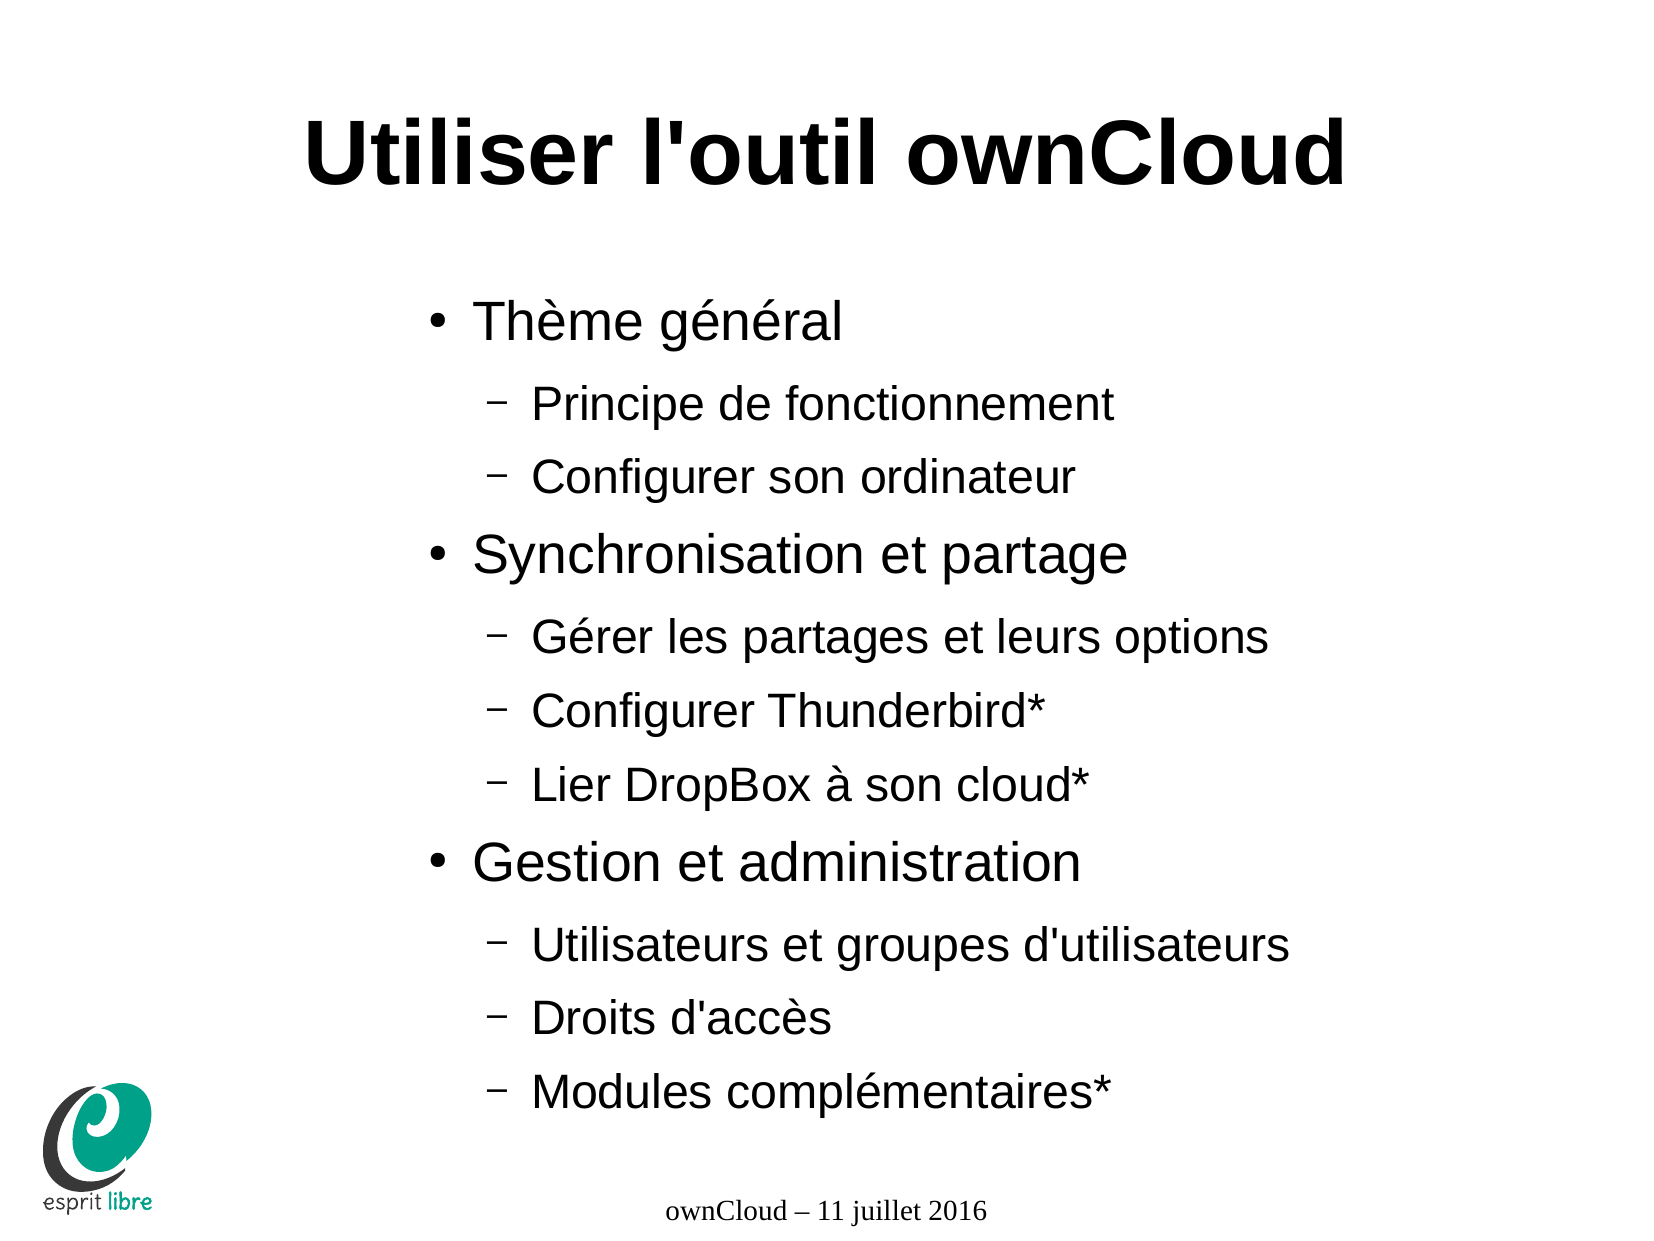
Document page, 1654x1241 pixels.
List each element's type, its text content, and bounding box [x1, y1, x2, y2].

list Thème général Principe de fonctionnement Configurer son ordinateur Synchronisation et partage Gérer les partages et leurs options Configurer Thunderbird* Lier DropBox à son cloud* Gestion et administration Utilisateurs et groupes d'utilisateurs Droits d'accès Modules complémentaires* [413, 290, 1571, 1123]
title Utiliser l'outil ownCloud [82, 49, 1571, 257]
